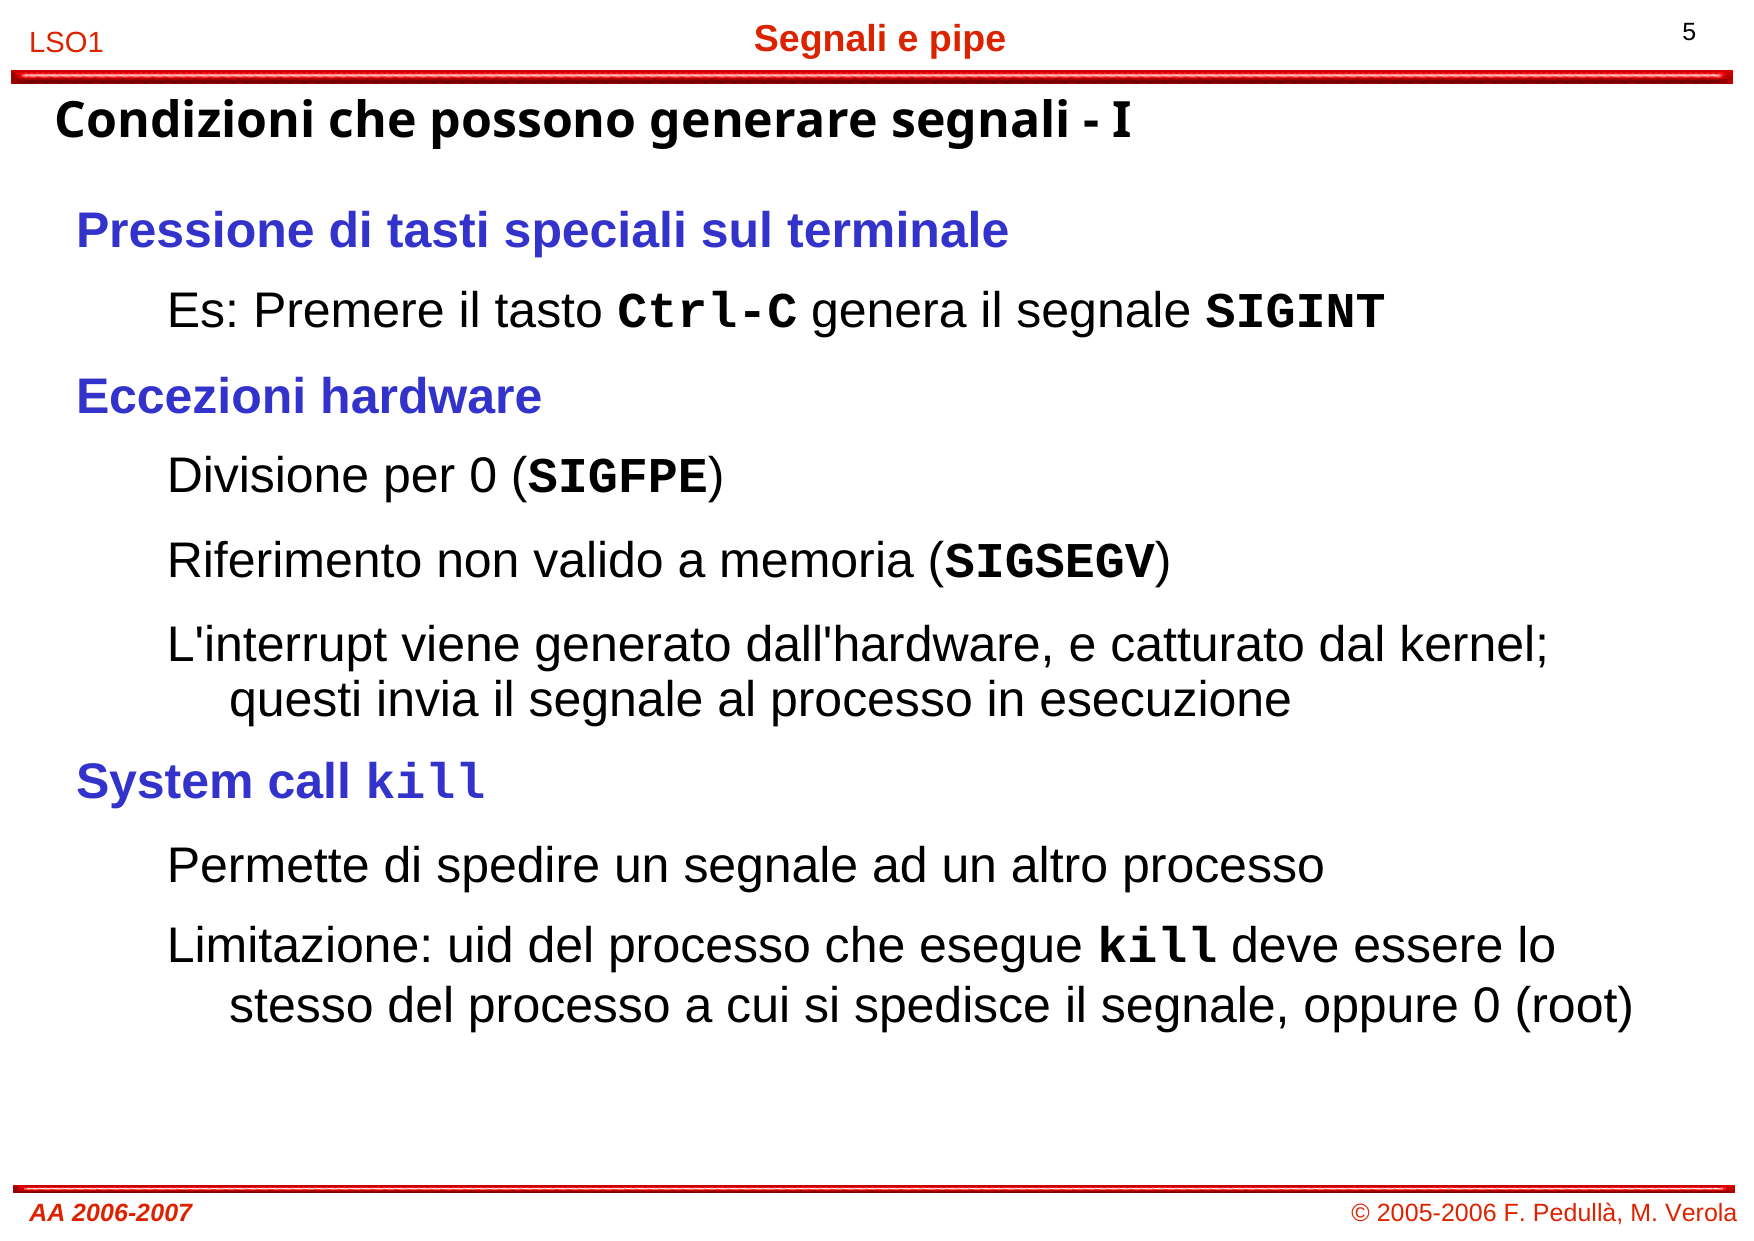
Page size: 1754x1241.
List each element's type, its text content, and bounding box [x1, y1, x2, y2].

title Condizioni che possono generare segnali - I [40, 72, 1714, 168]
picture [13, 1185, 1735, 1193]
picture [11, 70, 1733, 84]
list Pressione di tasti speciali sul terminale Es: Premere il tasto Ctrl-C genera il segnale SIGINT Eccezioni hardware Divisione per 0 (SIGFPE) Riferimento non valido a memoria (SIGSEGV) L'interrupt viene generato dall'hardware, e catturato dal kernel; questi invia il segnale al processo in esecuzione System call kill Permette di spedire un segnale ad un altro processo Limitazione: uid del processo che esegue kill deve essere lo stesso del processo a cui si spedisce il segnale, oppure 0 (root) [58, 194, 1696, 1122]
